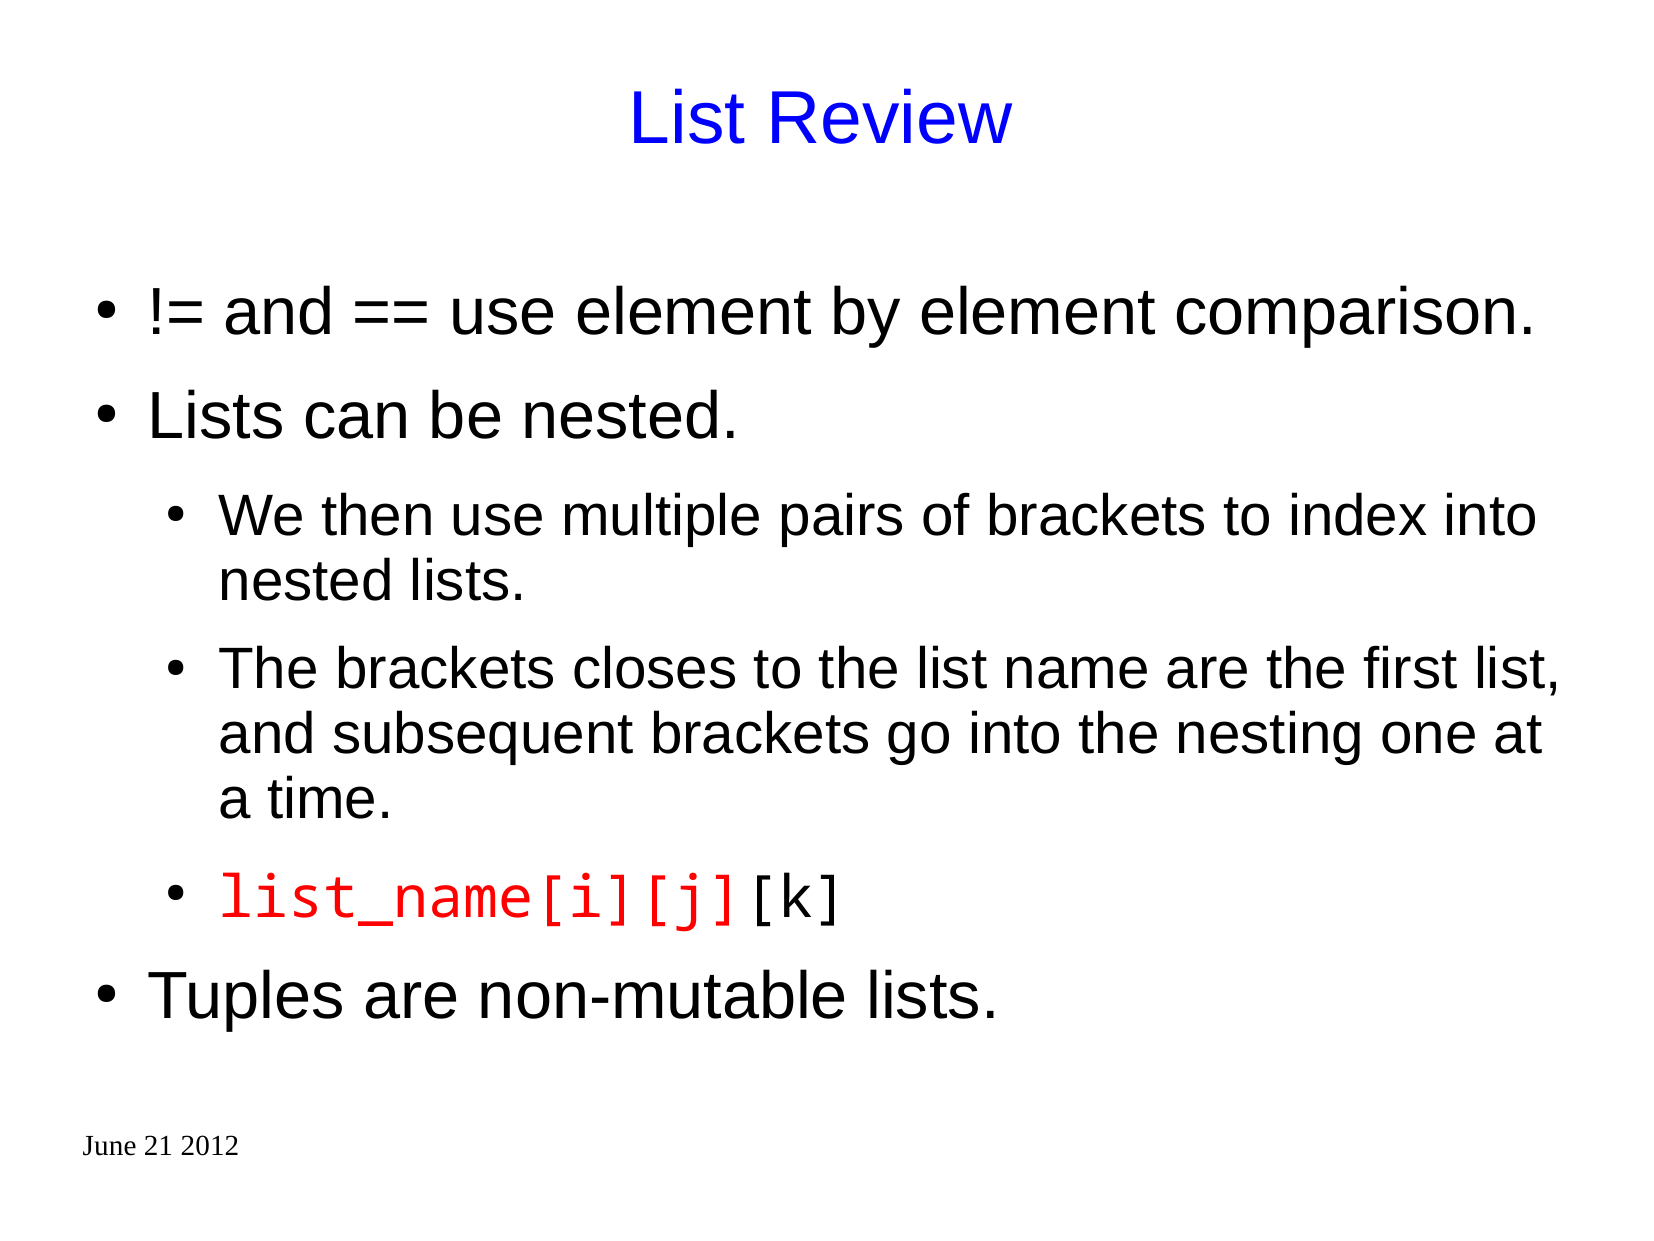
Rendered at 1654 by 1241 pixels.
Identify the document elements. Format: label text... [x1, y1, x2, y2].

title List Review [76, 58, 1565, 178]
list != and == use element by element comparison. Lists can be nested. We then use multiple pairs of brackets to index into nested lists. The brackets closes to the list name are the first list, and subsequent brackets go into the nesting one at a time. list_name[i][j][k] Tuples are non-mutable lists. [76, 274, 1565, 1093]
